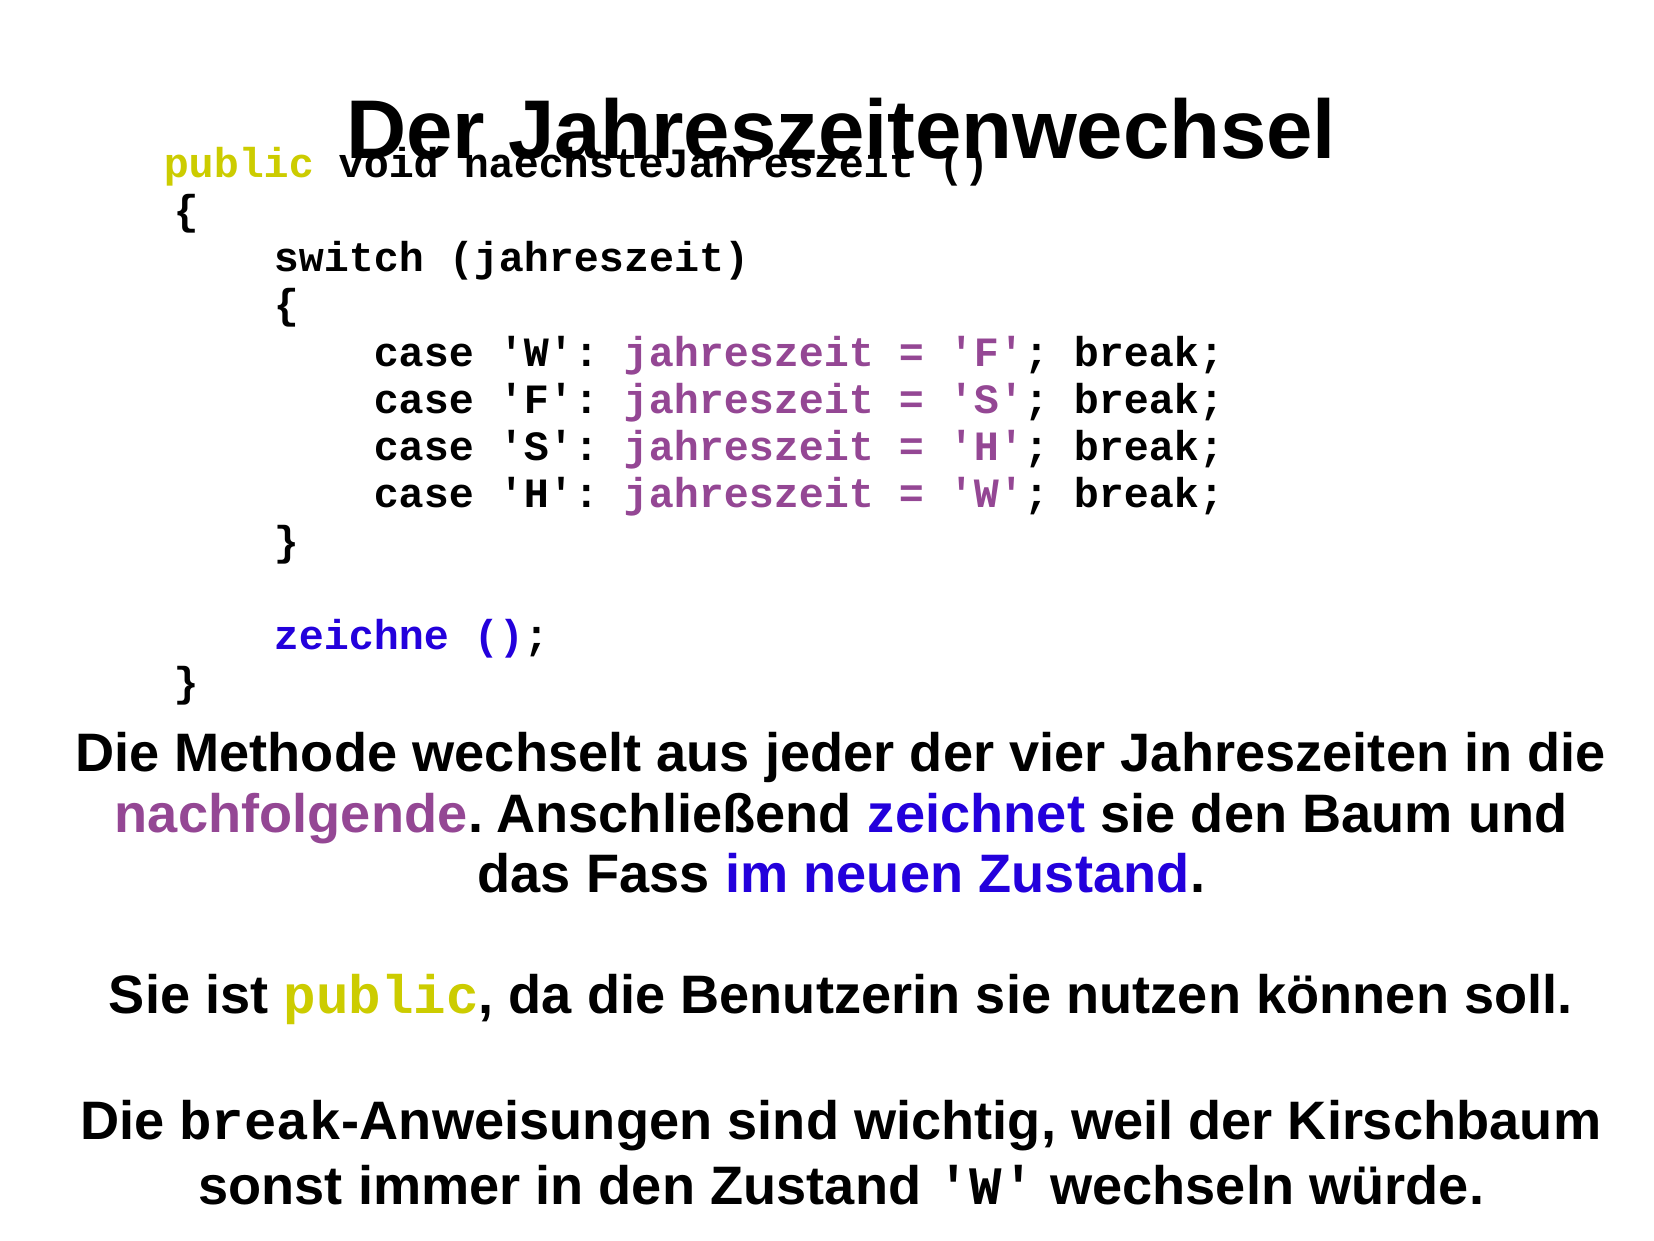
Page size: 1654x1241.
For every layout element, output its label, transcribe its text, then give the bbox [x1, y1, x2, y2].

text_box Der Jahreszeitenwechsel [88, 29, 1595, 135]
text_box public void naechsteJahreszeit () { switch (jahreszeit) { case 'W': jahreszeit = 'F'; break; case 'F': jahreszeit = 'S'; break; case 'S': jahreszeit = 'H'; break; case 'H': jahreszeit = 'W'; break; } zeichne (); } [59, 135, 1625, 715]
text_box Die Methode wechselt aus jeder der vier Jahreszeiten in die nachfolgende. Anschließend zeichnet sie den Baum und das Fass im neuen Zustand. Sie ist public, da die Benutzerin sie nutzen können soll. Die break-Anweisungen sind wichtig, weil der Kirschbaum sonst immer in den Zustand 'W' wechseln würde. [59, 715, 1625, 1241]
